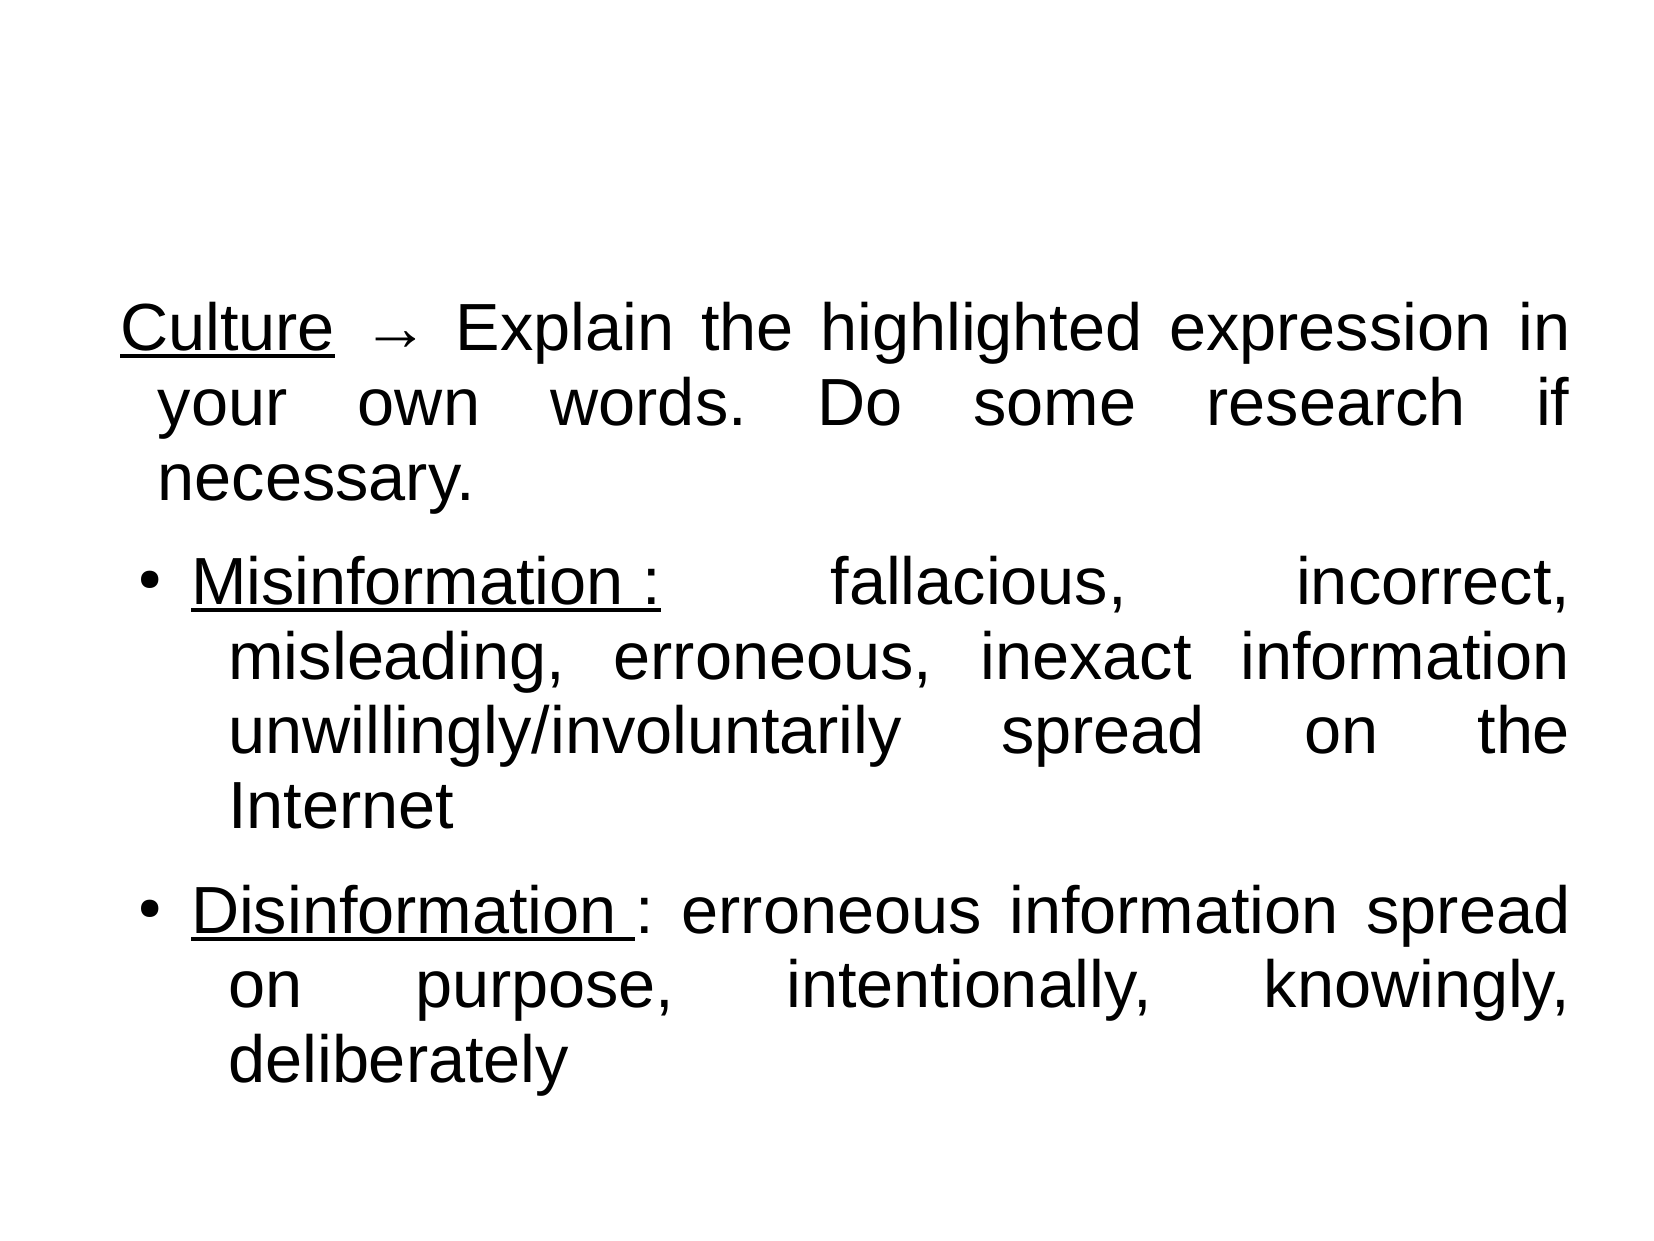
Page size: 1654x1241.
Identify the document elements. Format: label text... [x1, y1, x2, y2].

list Culture → Explain the highlighted expression in your own words. Do some research if necessary. Misinformation : fallacious, incorrect, misleading, erroneous, inexact information unwillingly/involuntarily spread on the Internet Disinformation : erroneous information spread on purpose, intentionally, knowingly, deliberately [82, 290, 1571, 1199]
